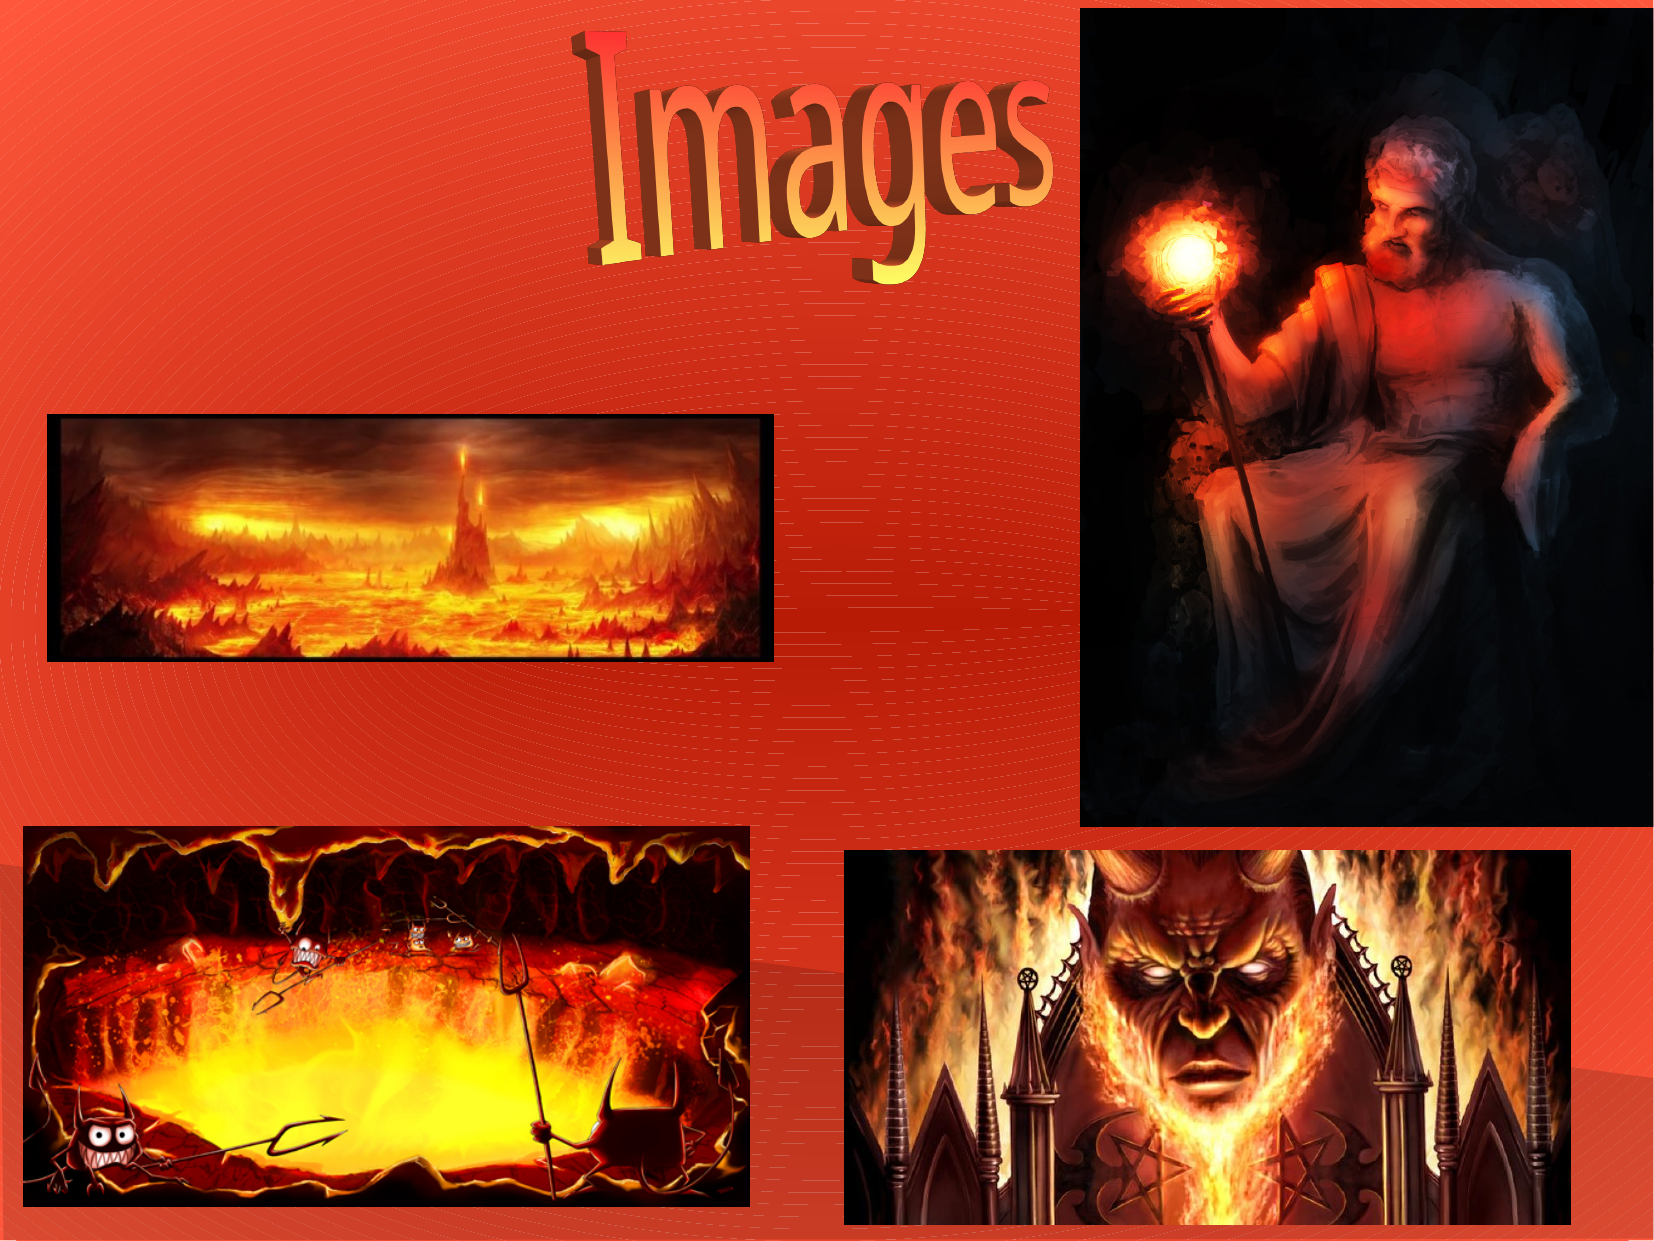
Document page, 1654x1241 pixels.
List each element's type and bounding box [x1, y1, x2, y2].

picture [47, 414, 774, 662]
text_box [750, 1145, 844, 1203]
picture [1080, 8, 1654, 827]
picture [844, 850, 1571, 1225]
picture [23, 826, 750, 1207]
